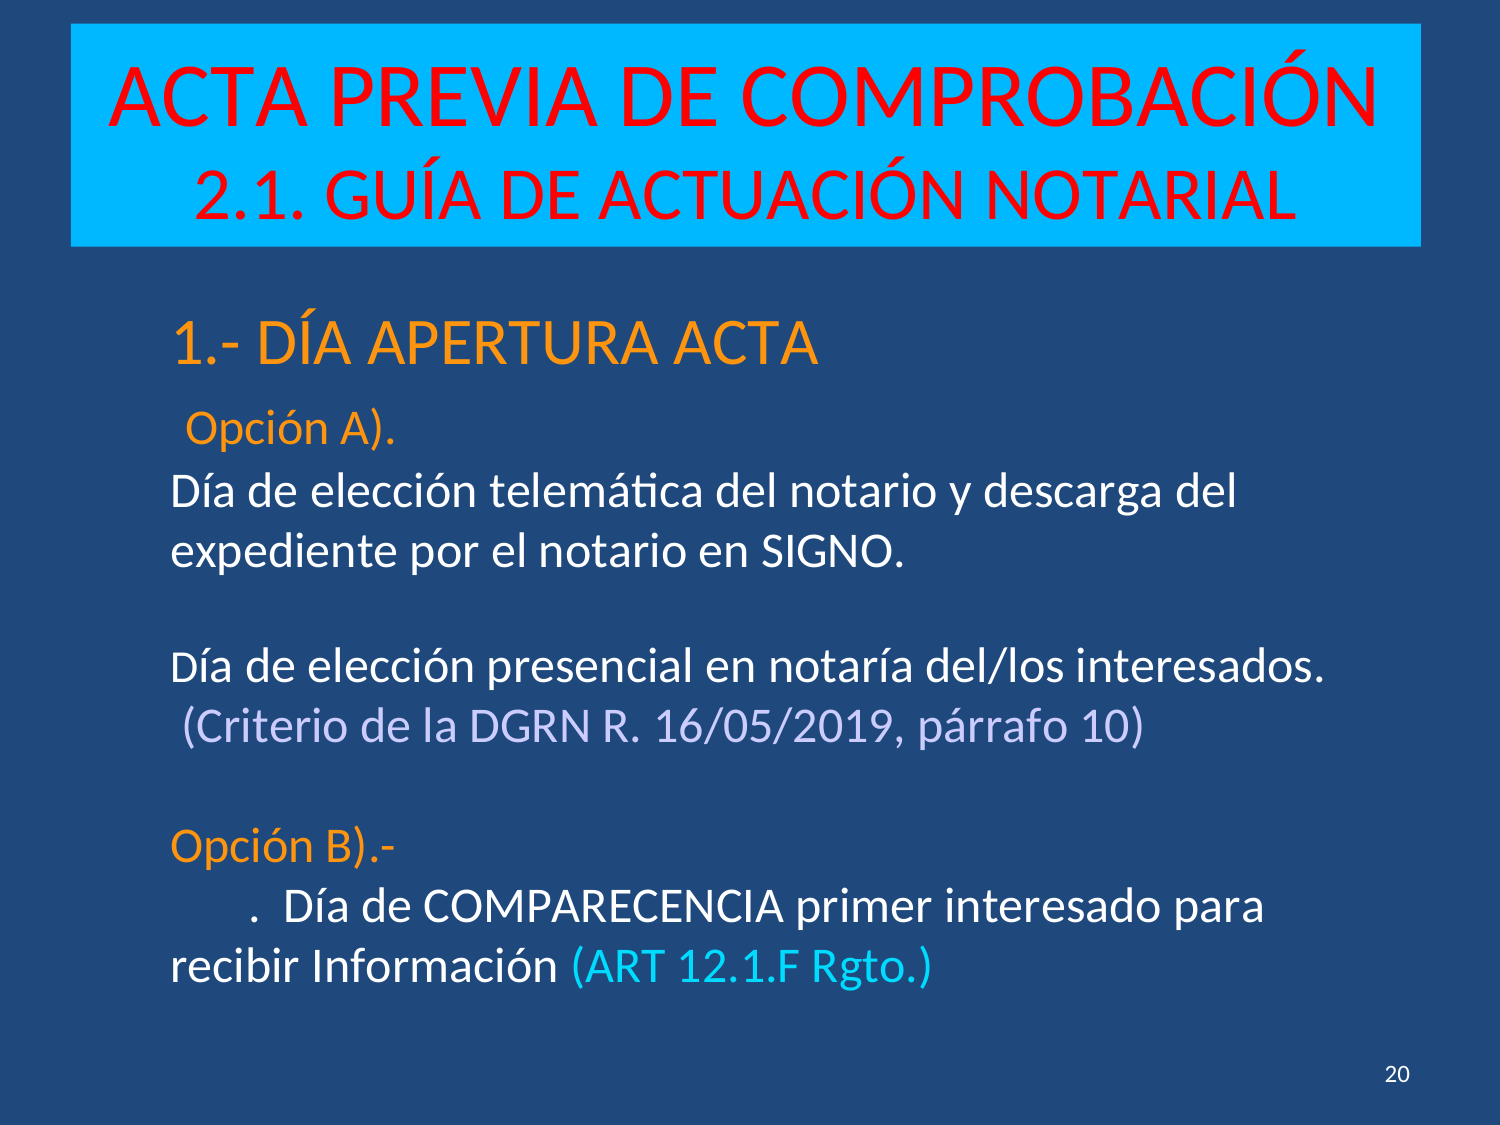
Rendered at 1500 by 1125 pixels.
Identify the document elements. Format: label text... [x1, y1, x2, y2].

text_box <número> [1074, 1042, 1426, 1103]
text_box ACTA PREVIA DE COMPROBACIÓN 2.1. GUÍA DE ACTUACIÓN NOTARIAL [70, 23, 1421, 247]
text_box 1.- DÍA APERTURA ACTA Opción A). Día de elección telemática del notario y descarga del expediente por el notario en SIGNO. Día de elección presencial en notaría del/los interesados. (Criterio de la DGRN R. 16/05/2019, párrafo 10) Opción B).- . Día de COMPARECENCIA primer interesado para recibir Información (ART 12.1.F Rgto.) [155, 290, 1359, 945]
